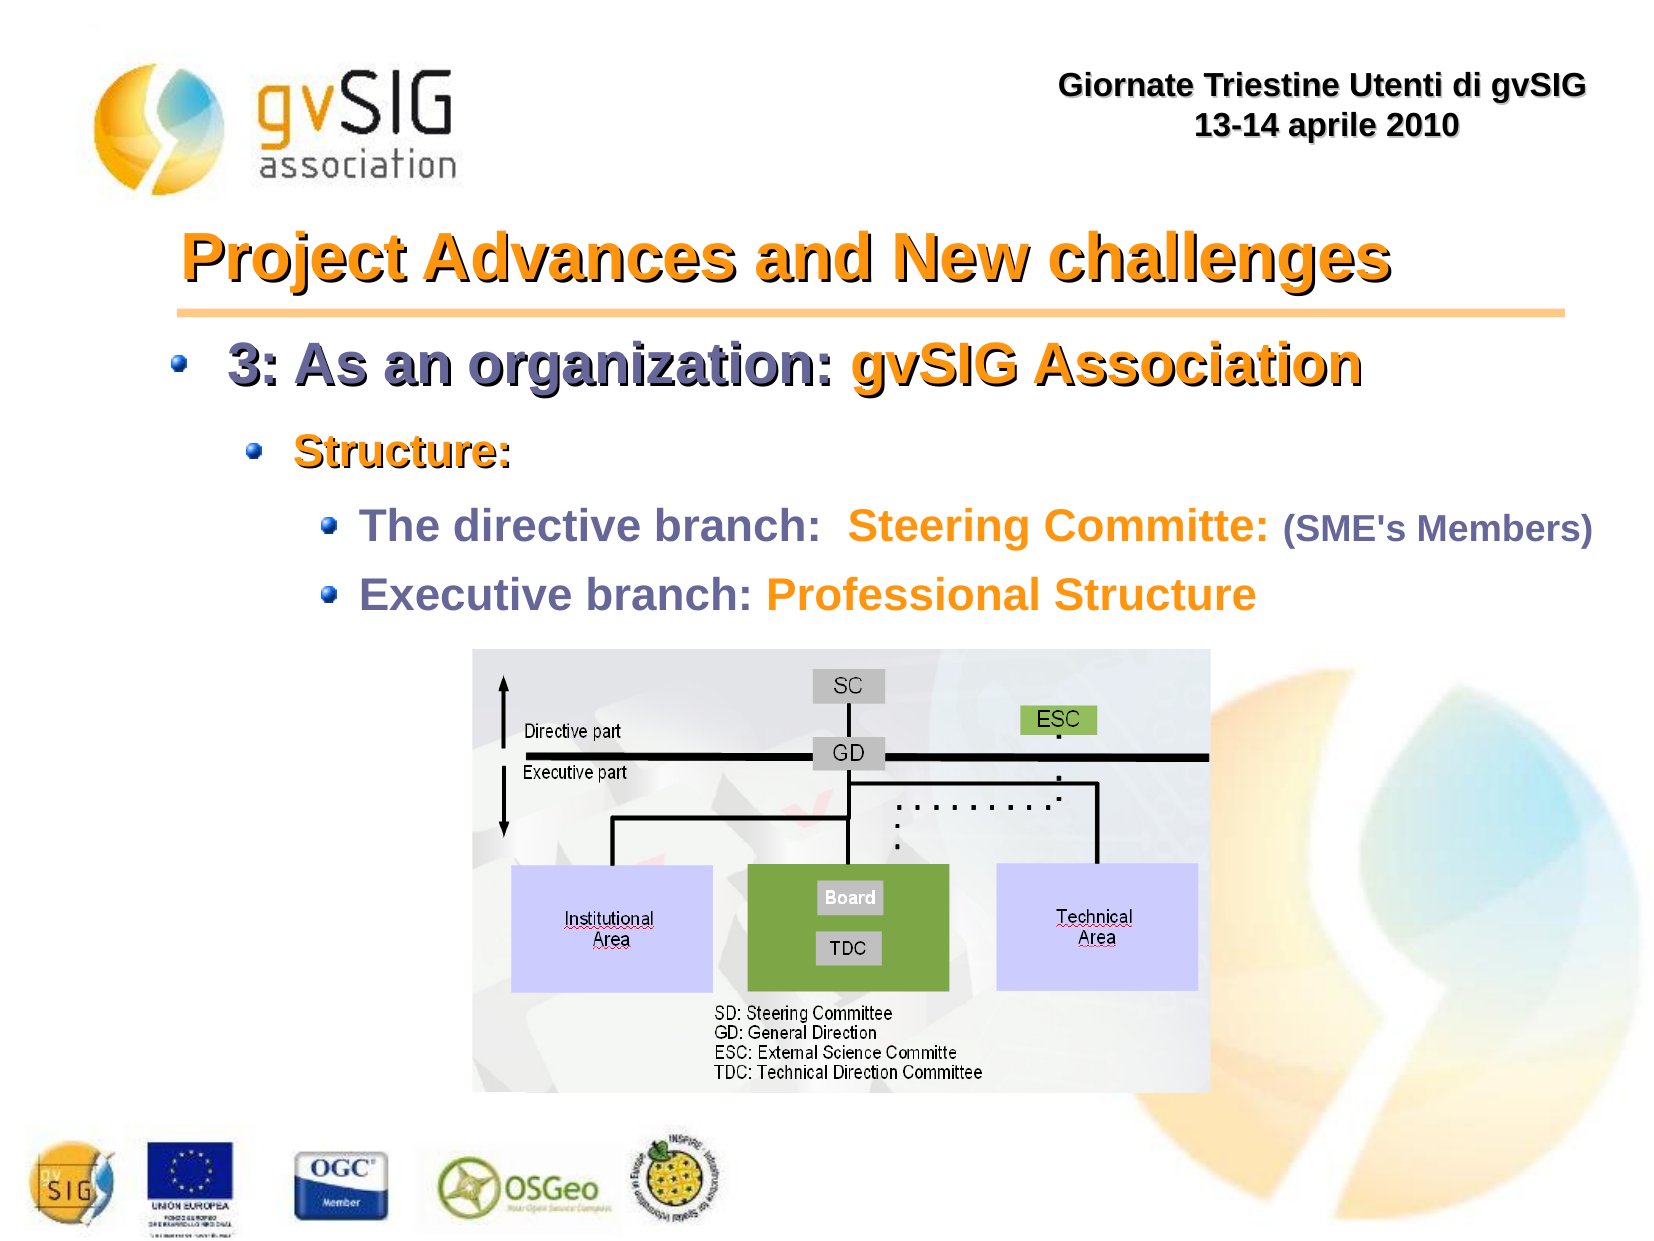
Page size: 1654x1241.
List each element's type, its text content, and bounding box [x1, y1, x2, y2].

picture [1, 0, 1654, 1241]
text_box Project Advances and New challenges [165, 212, 1408, 302]
list 3: As an organization: gvSIG Association Structure: The directive branch: Steering Committe: (SME's Members) Executive branch: Professional Structure [171, 236, 1595, 1123]
